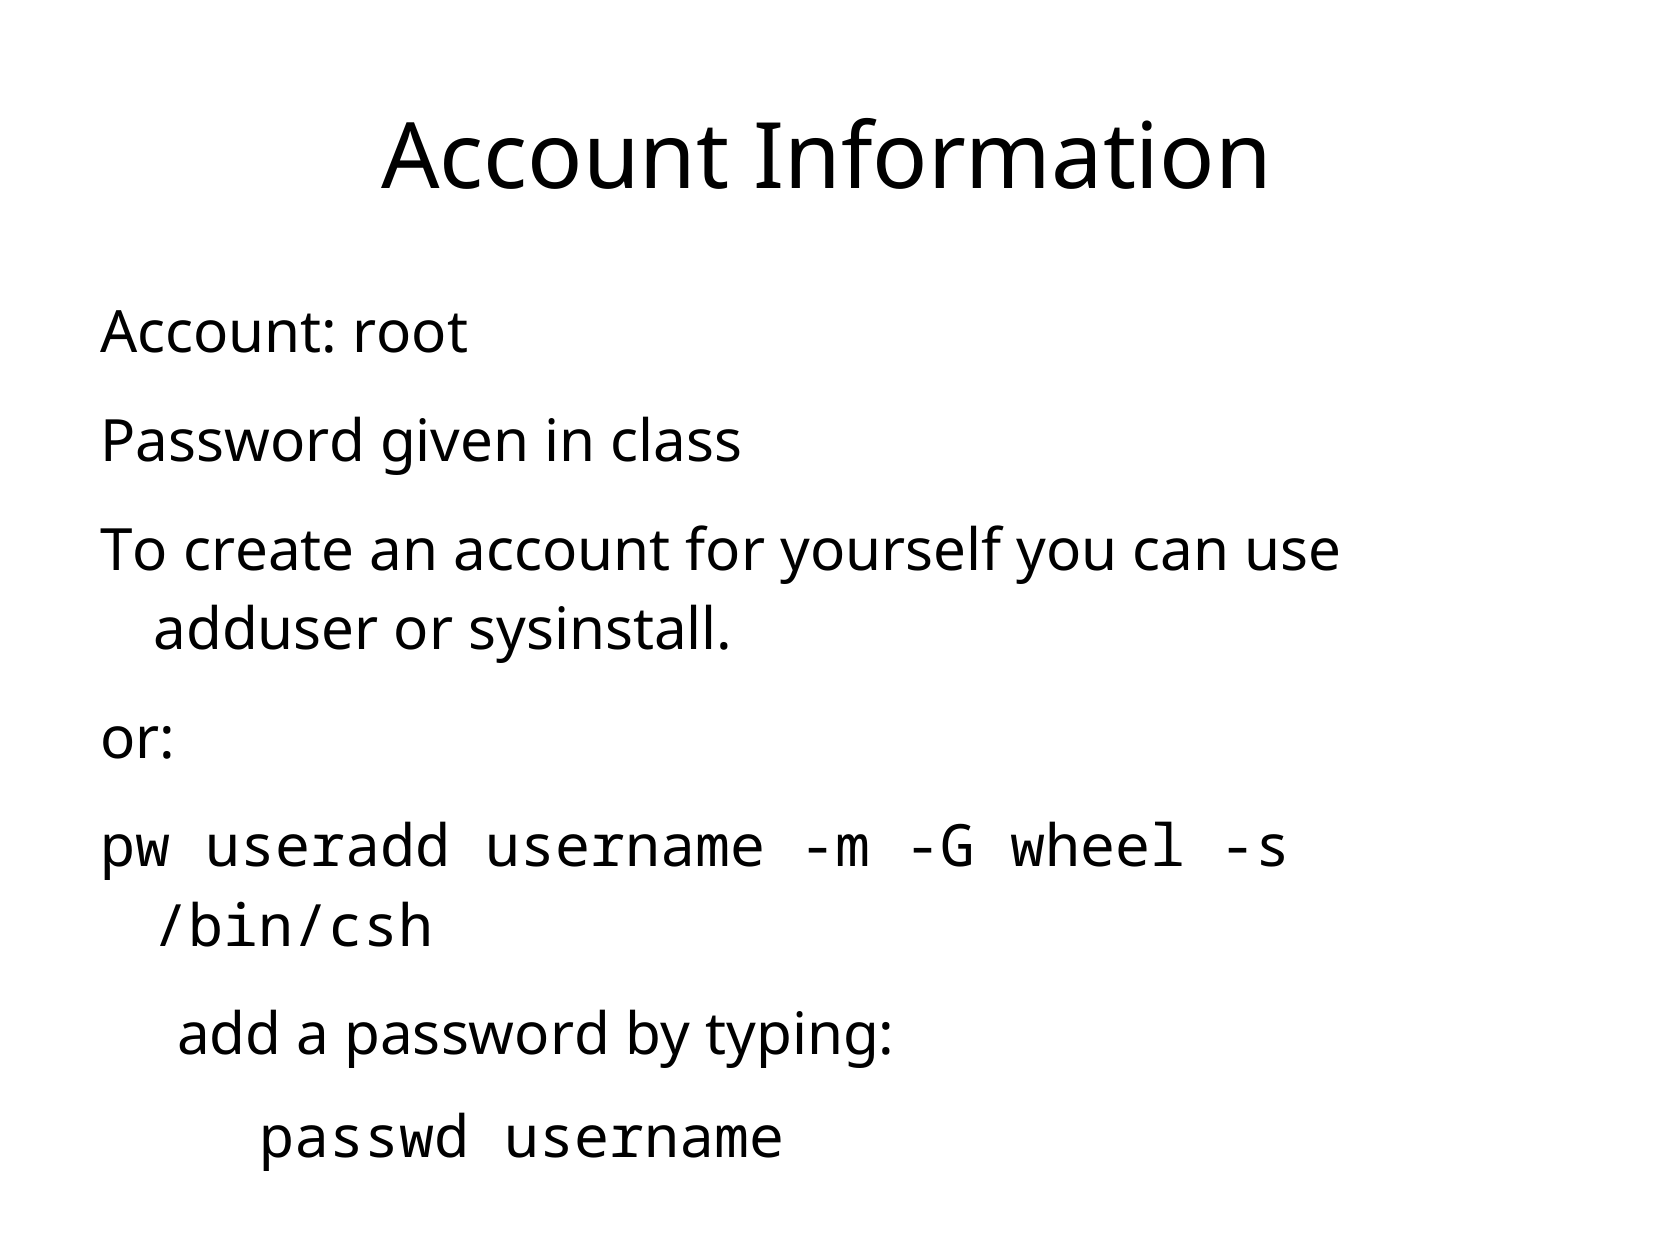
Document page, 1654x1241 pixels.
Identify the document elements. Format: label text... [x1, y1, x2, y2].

title Account Information [82, 49, 1571, 257]
list Account: root Password given in class To create an account for yourself you can use adduser or sysinstall. or: pw useradd username -m -G wheel -s /bin/csh add a password by typing: passwd username [82, 290, 1571, 1109]
